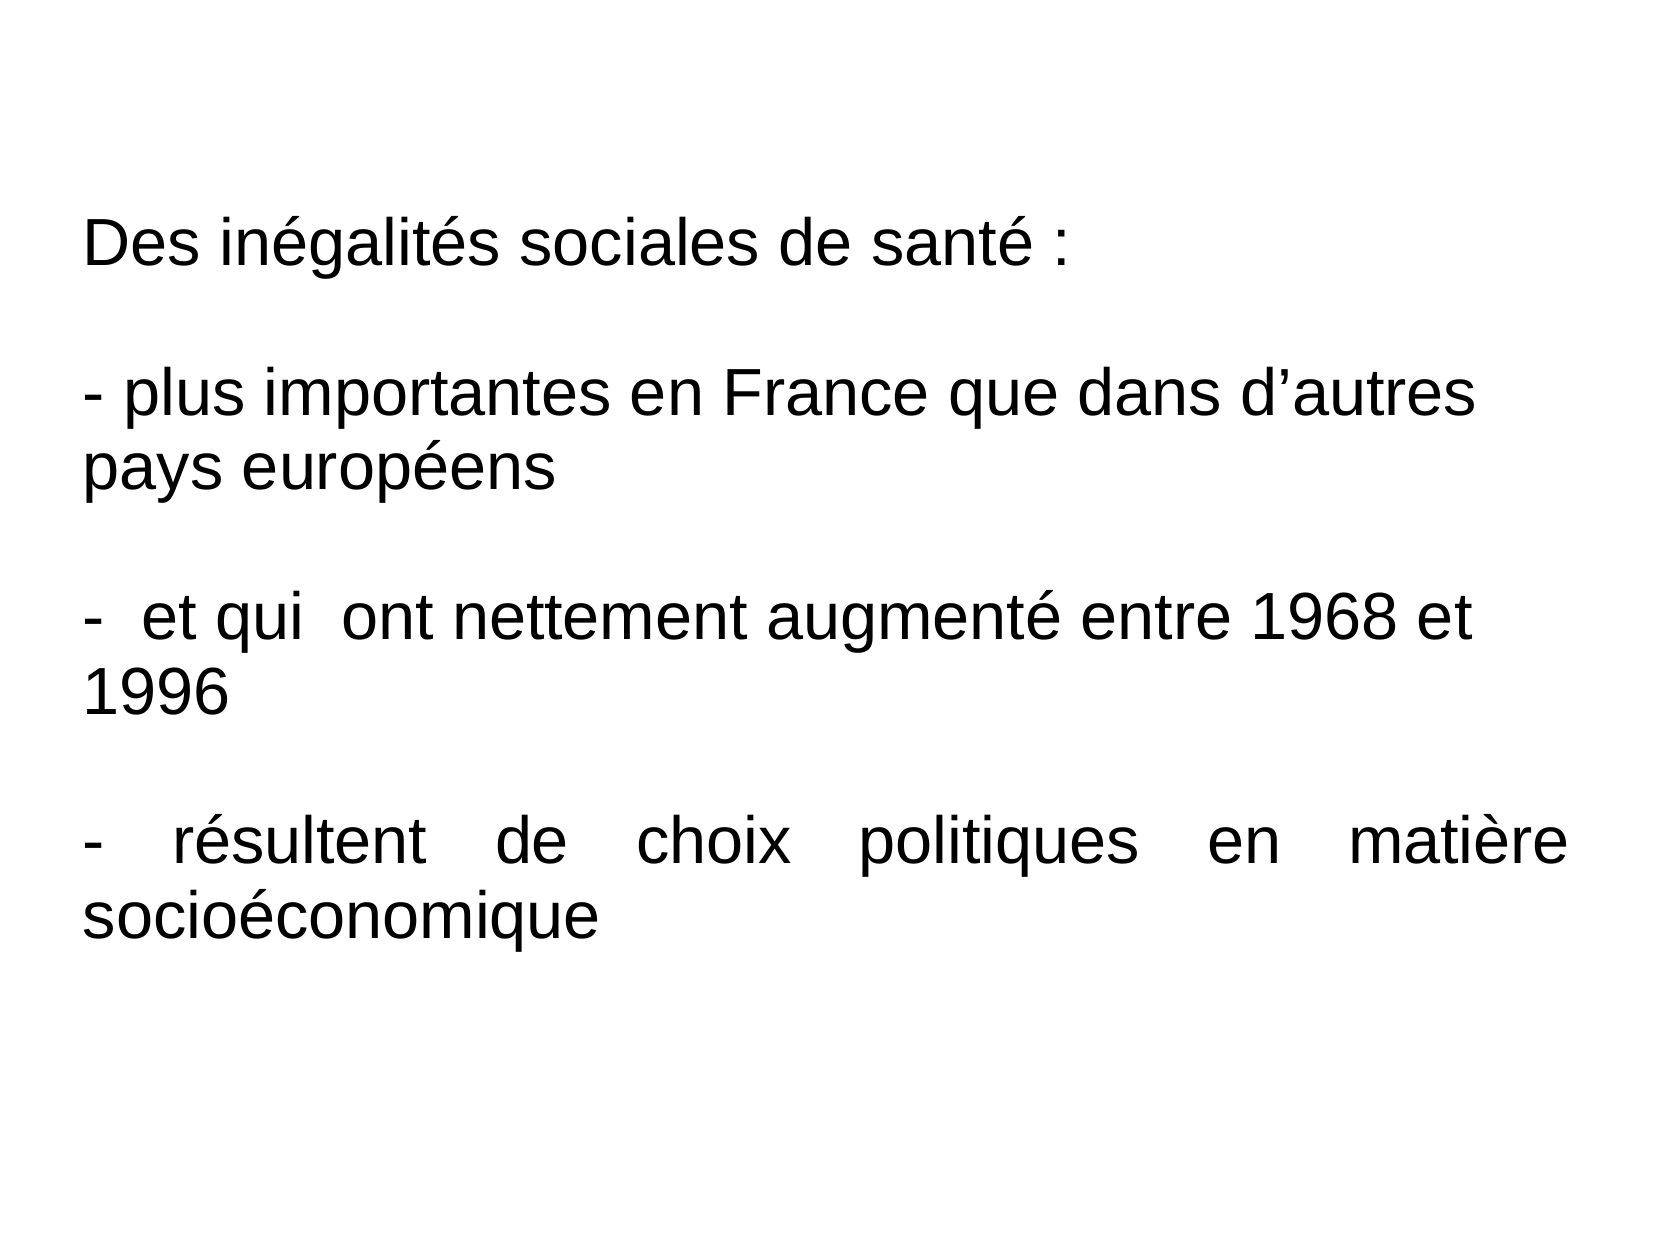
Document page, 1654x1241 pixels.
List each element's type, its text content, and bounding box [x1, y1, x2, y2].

subtitle Des inégalités sociales de santé : - plus importantes en France que dans d’autres pays européens - et qui ont nettement augmenté entre 1968 et 1996 - résultent de choix politiques en matière socioéconomique [82, 49, 1571, 1109]
